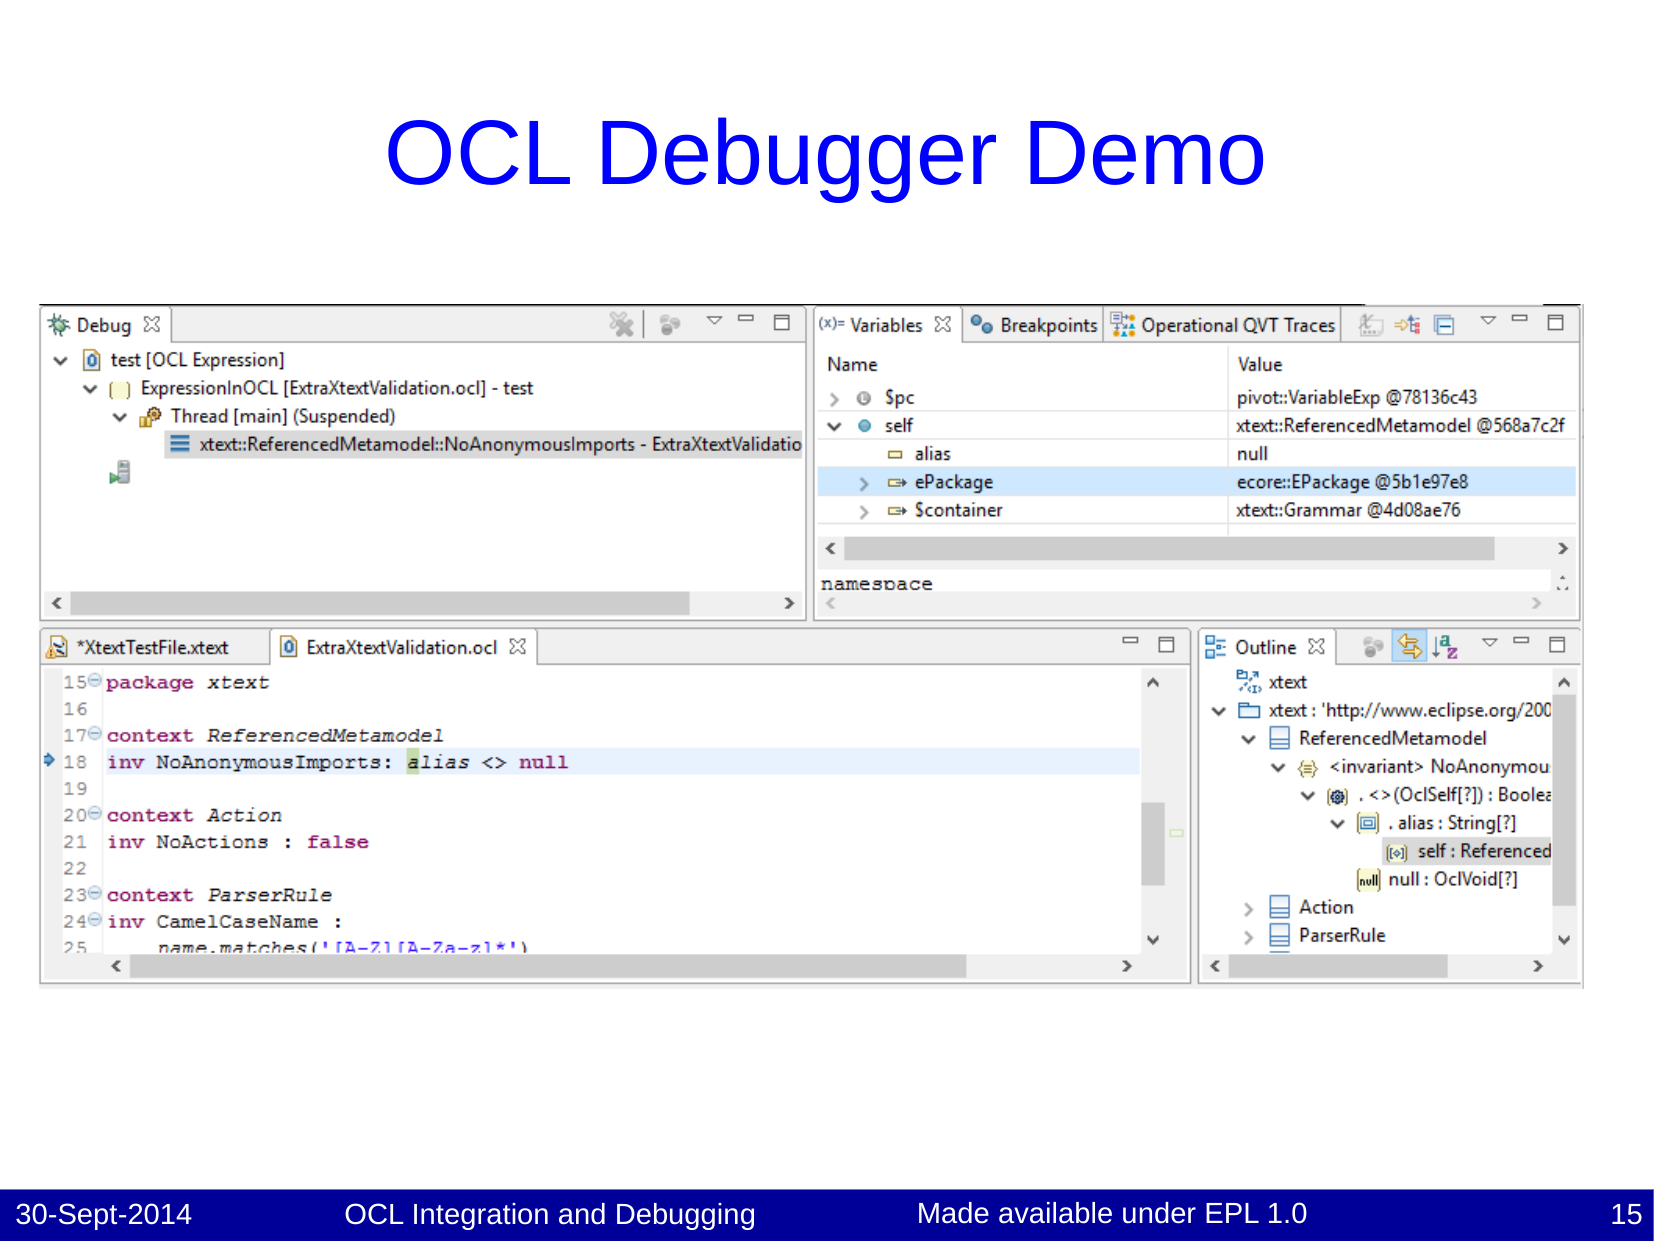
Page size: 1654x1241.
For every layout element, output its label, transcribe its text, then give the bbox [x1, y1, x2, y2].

title OCL Debugger Demo [82, 49, 1571, 257]
picture [38, 304, 1584, 989]
